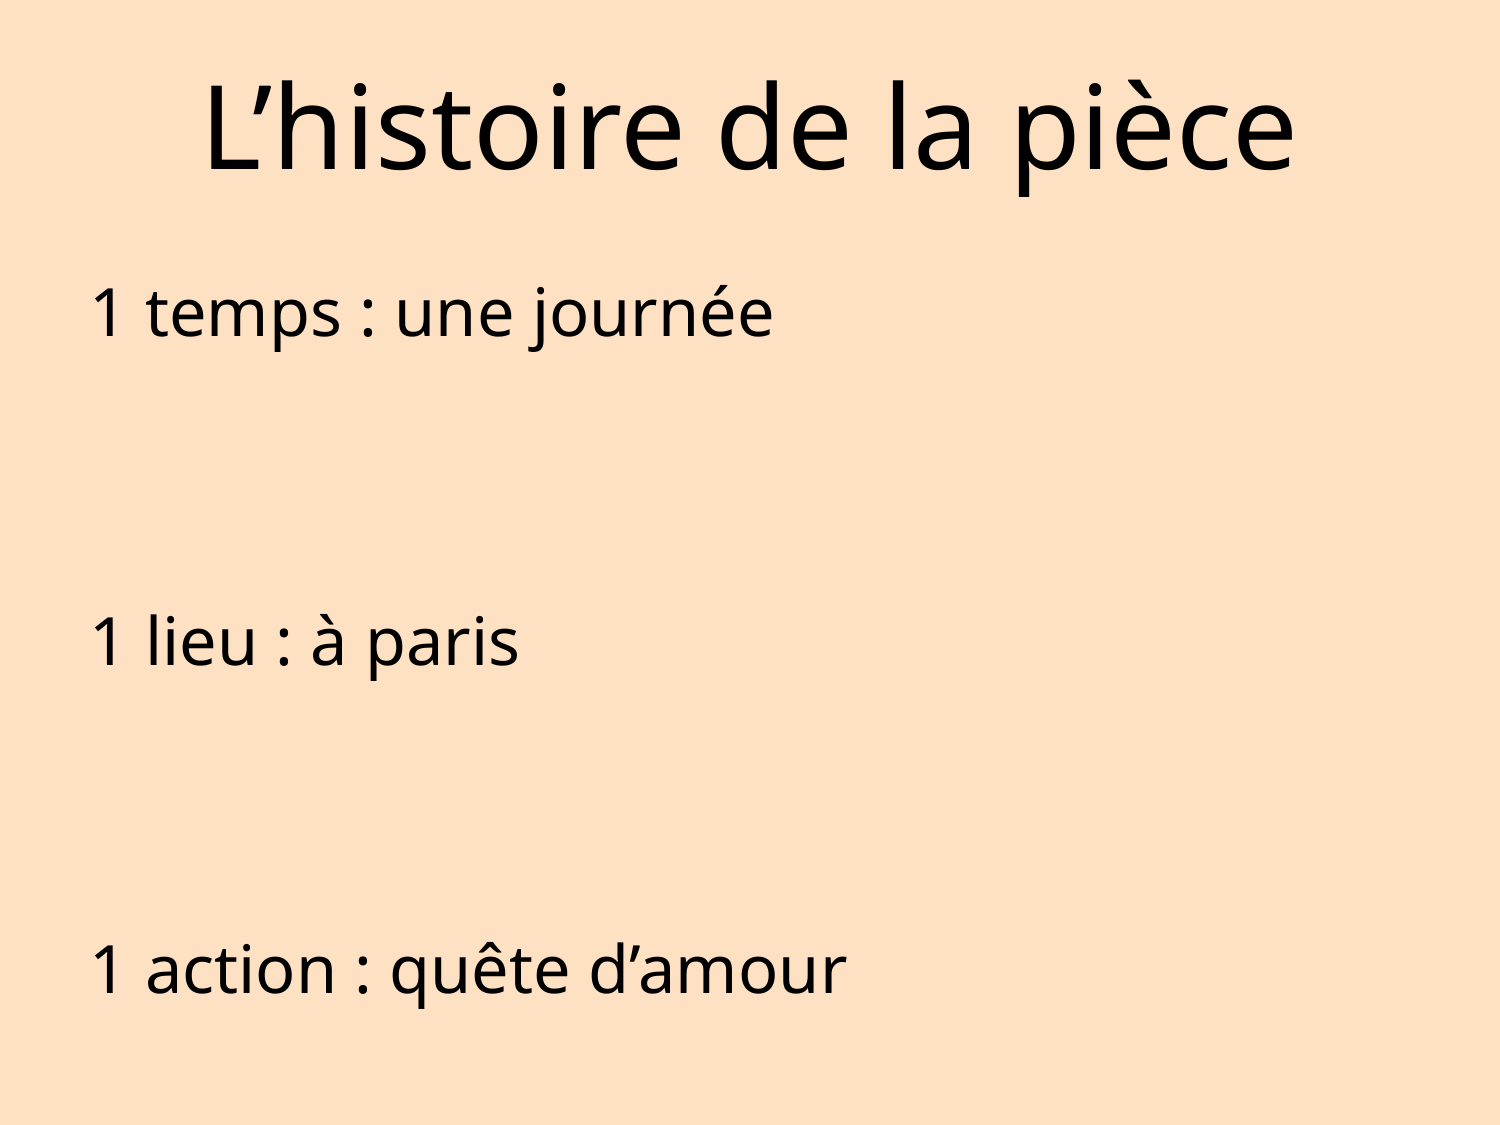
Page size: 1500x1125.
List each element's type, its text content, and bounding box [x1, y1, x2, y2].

list 1 temps : une journée 1 lieu : à paris 1 action : quête d’amour [75, 262, 1425, 1088]
title L’histoire de la pièce [75, 45, 1425, 233]
